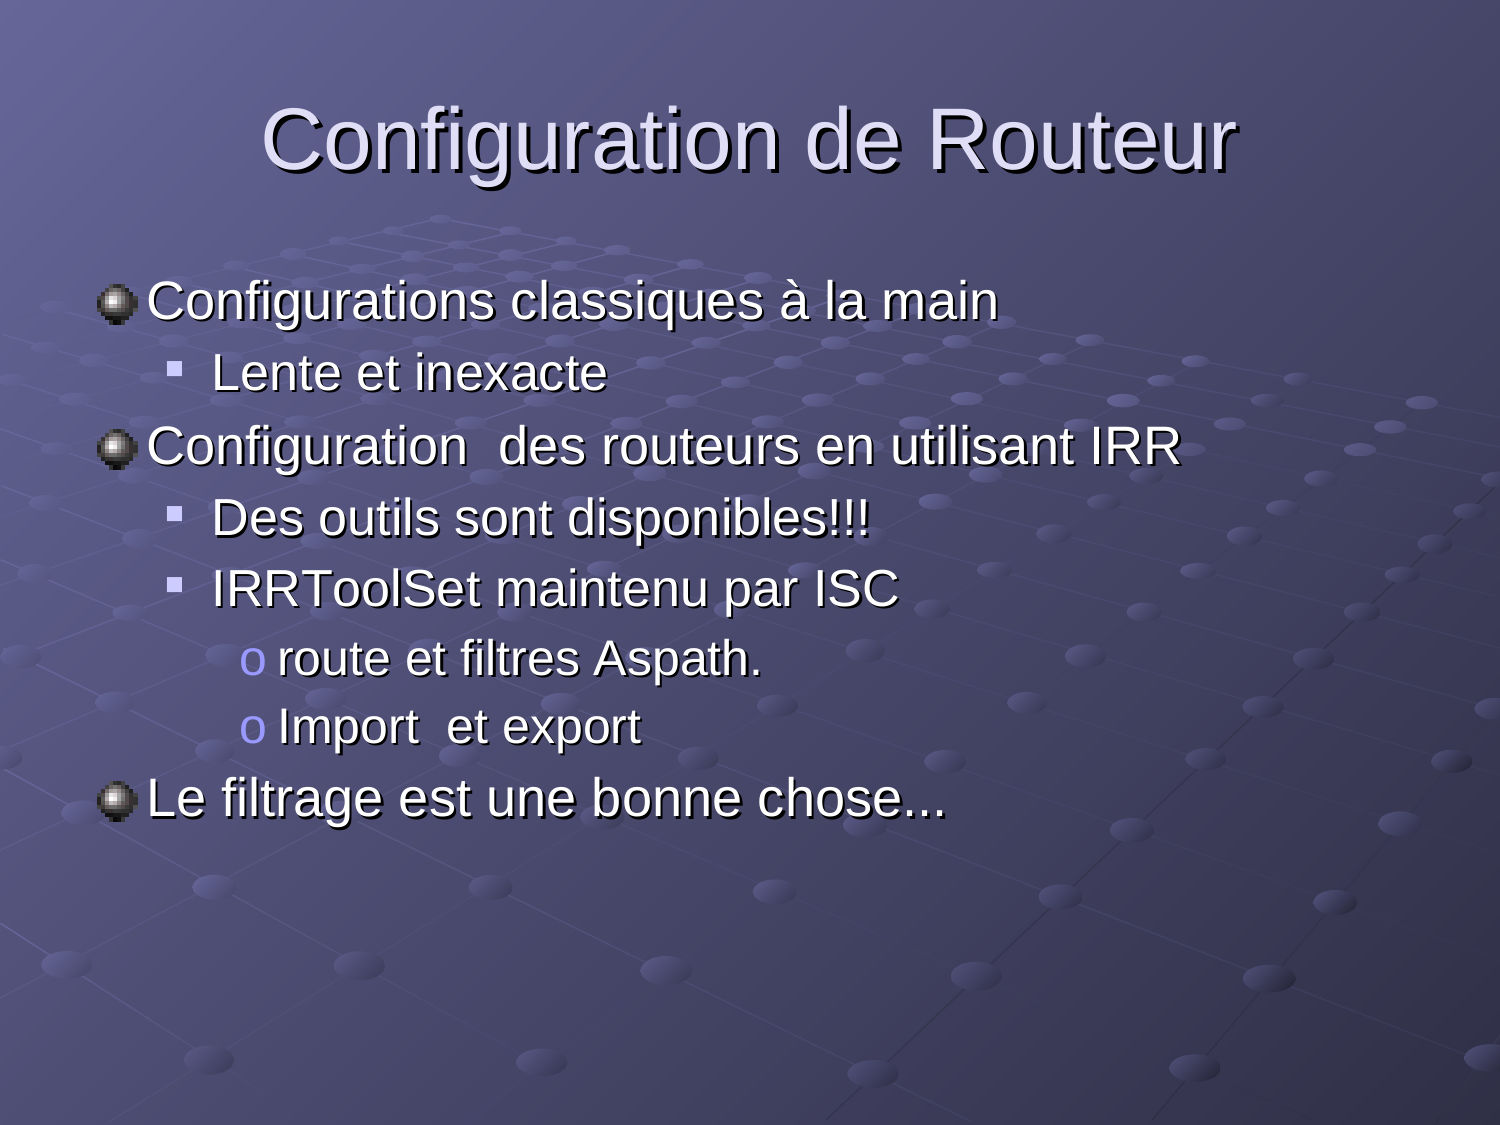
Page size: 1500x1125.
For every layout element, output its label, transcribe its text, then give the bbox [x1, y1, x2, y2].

list Configurations classiques à la main Lente et inexacte Configuration des routeurs en utilisant IRR Des outils sont disponibles!!! IRRToolSet maintenu par ISC route et filtres Aspath. Import et export Le filtrage est une bonne chose... [75, 262, 1426, 1007]
title Configuration de Routeur [75, 45, 1426, 233]
